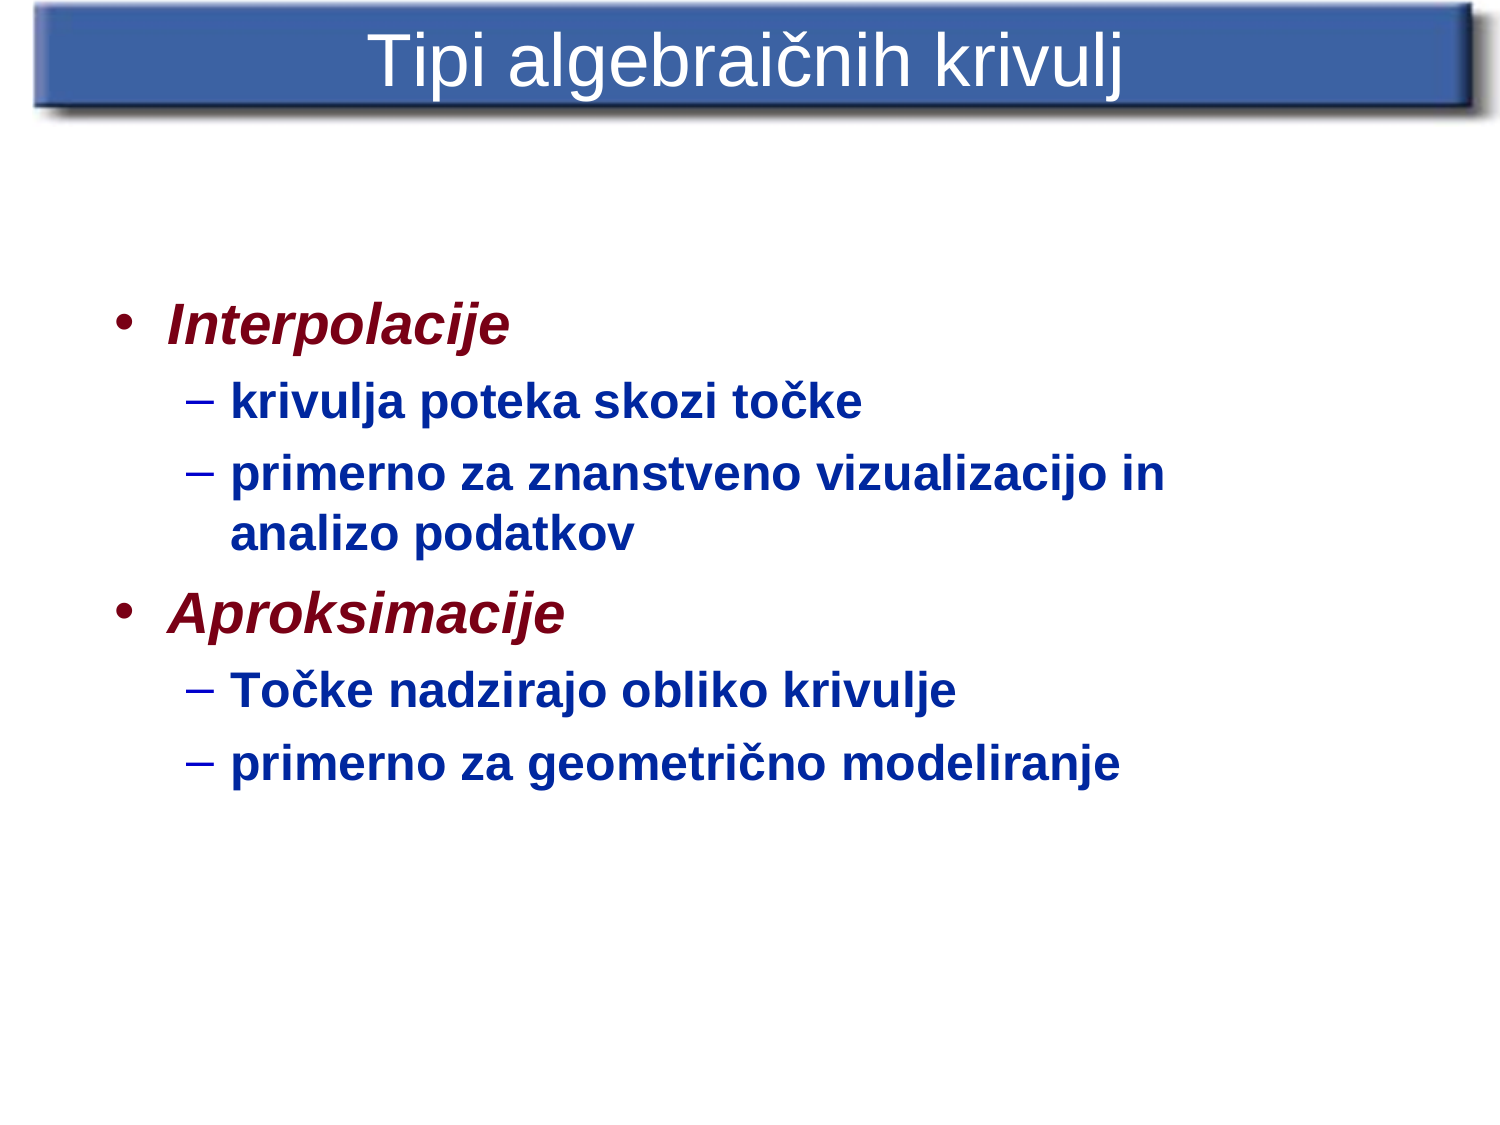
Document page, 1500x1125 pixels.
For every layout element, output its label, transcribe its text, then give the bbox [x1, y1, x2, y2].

picture [32, 0, 1500, 127]
title Tipi algebraičnih krivulj [0, 0, 1493, 114]
list Interpolacije krivulja poteka skozi točke primerno za znanstveno vizualizacijo in analizo podatkov Aproksimacije Točke nadzirajo obliko krivulje primerno za geometrično modeliranje [100, 278, 1335, 811]
